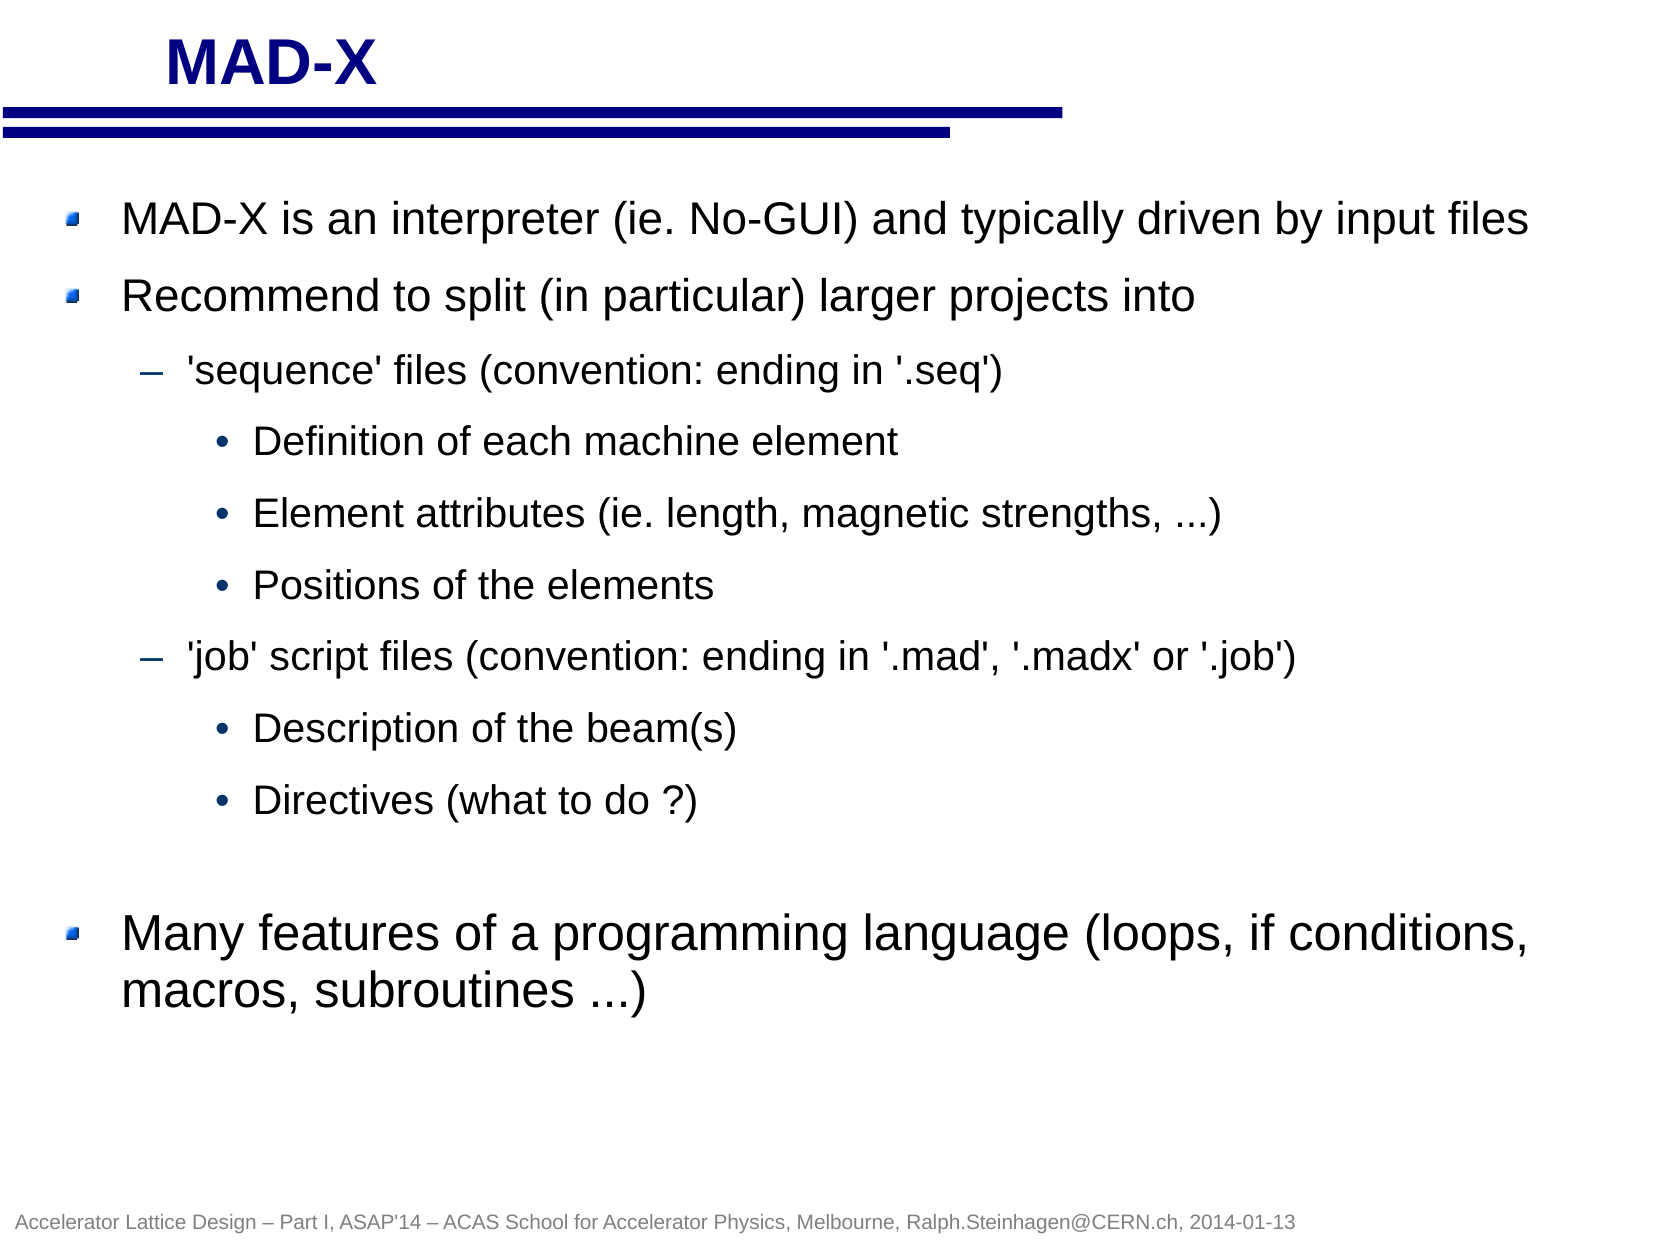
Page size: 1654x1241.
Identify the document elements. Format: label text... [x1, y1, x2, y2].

title MAD-X [165, 0, 1323, 124]
list MAD-X is an interpreter (ie. No-GUI) and typically driven by input files Recommend to split (in particular) larger projects into 'sequence' files (convention: ending in '.seq') Definition of each machine element Element attributes (ie. length, magnetic strengths, ...) Positions of the elements 'job' script files (convention: ending in '.mad', '.madx' or '.job') Description of the beam(s) Directives (what to do ?) Many features of a programming language (loops, if conditions, macros, subroutines ...) [65, 192, 1628, 1205]
